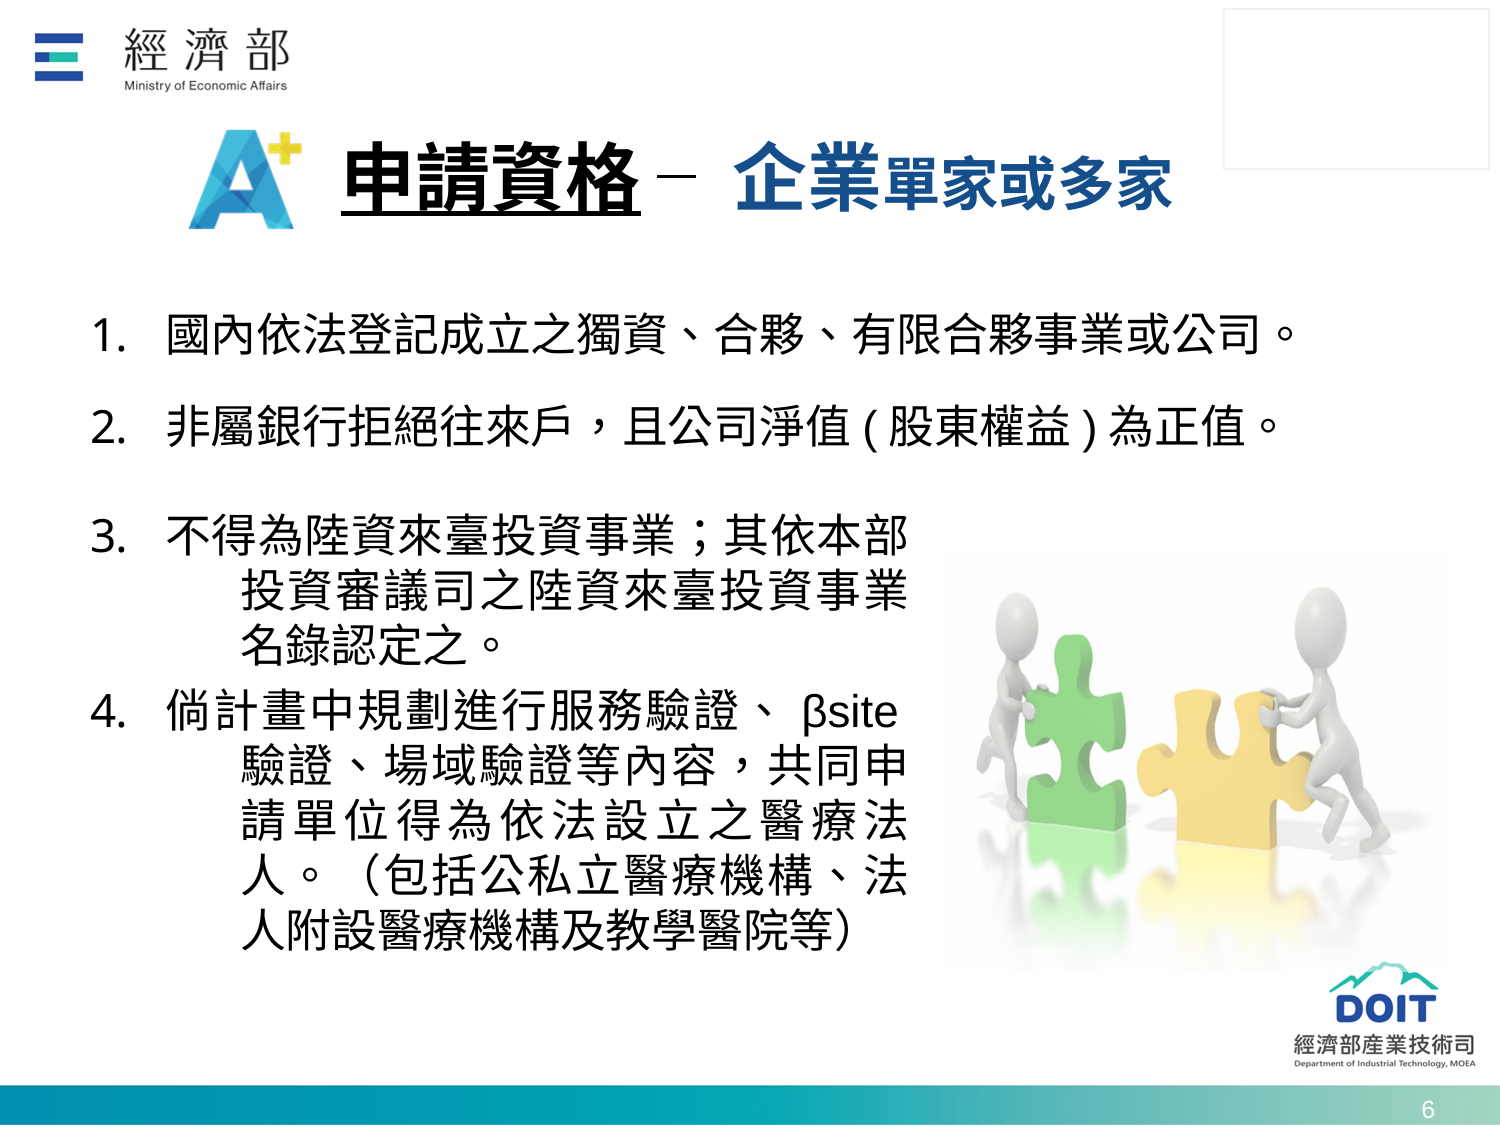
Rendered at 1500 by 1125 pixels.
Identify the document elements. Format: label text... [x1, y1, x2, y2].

picture [179, 122, 303, 235]
text_box 不得為陸資來臺投資事業；其依本部投資審議司之陸資來臺投資事業名錄認定之。 倘計畫中規劃進行服務驗證、βsite驗證、場域驗證等內容，共同申請單位得為依法設立之醫療法人。（包括公私立醫療機構、法人附設醫療機構及教學醫院等） [75, 499, 925, 1003]
picture [946, 552, 1447, 972]
text_box 6 [1406, 1085, 1500, 1125]
list 國內依法登記成立之獨資、合夥、有限合夥事業或公司。 非屬銀行拒絕往來戶，且公司淨值(股東權益)為正值。 [75, 297, 1344, 479]
title 申請資格 ╴企業單家或多家 [325, 123, 1447, 269]
